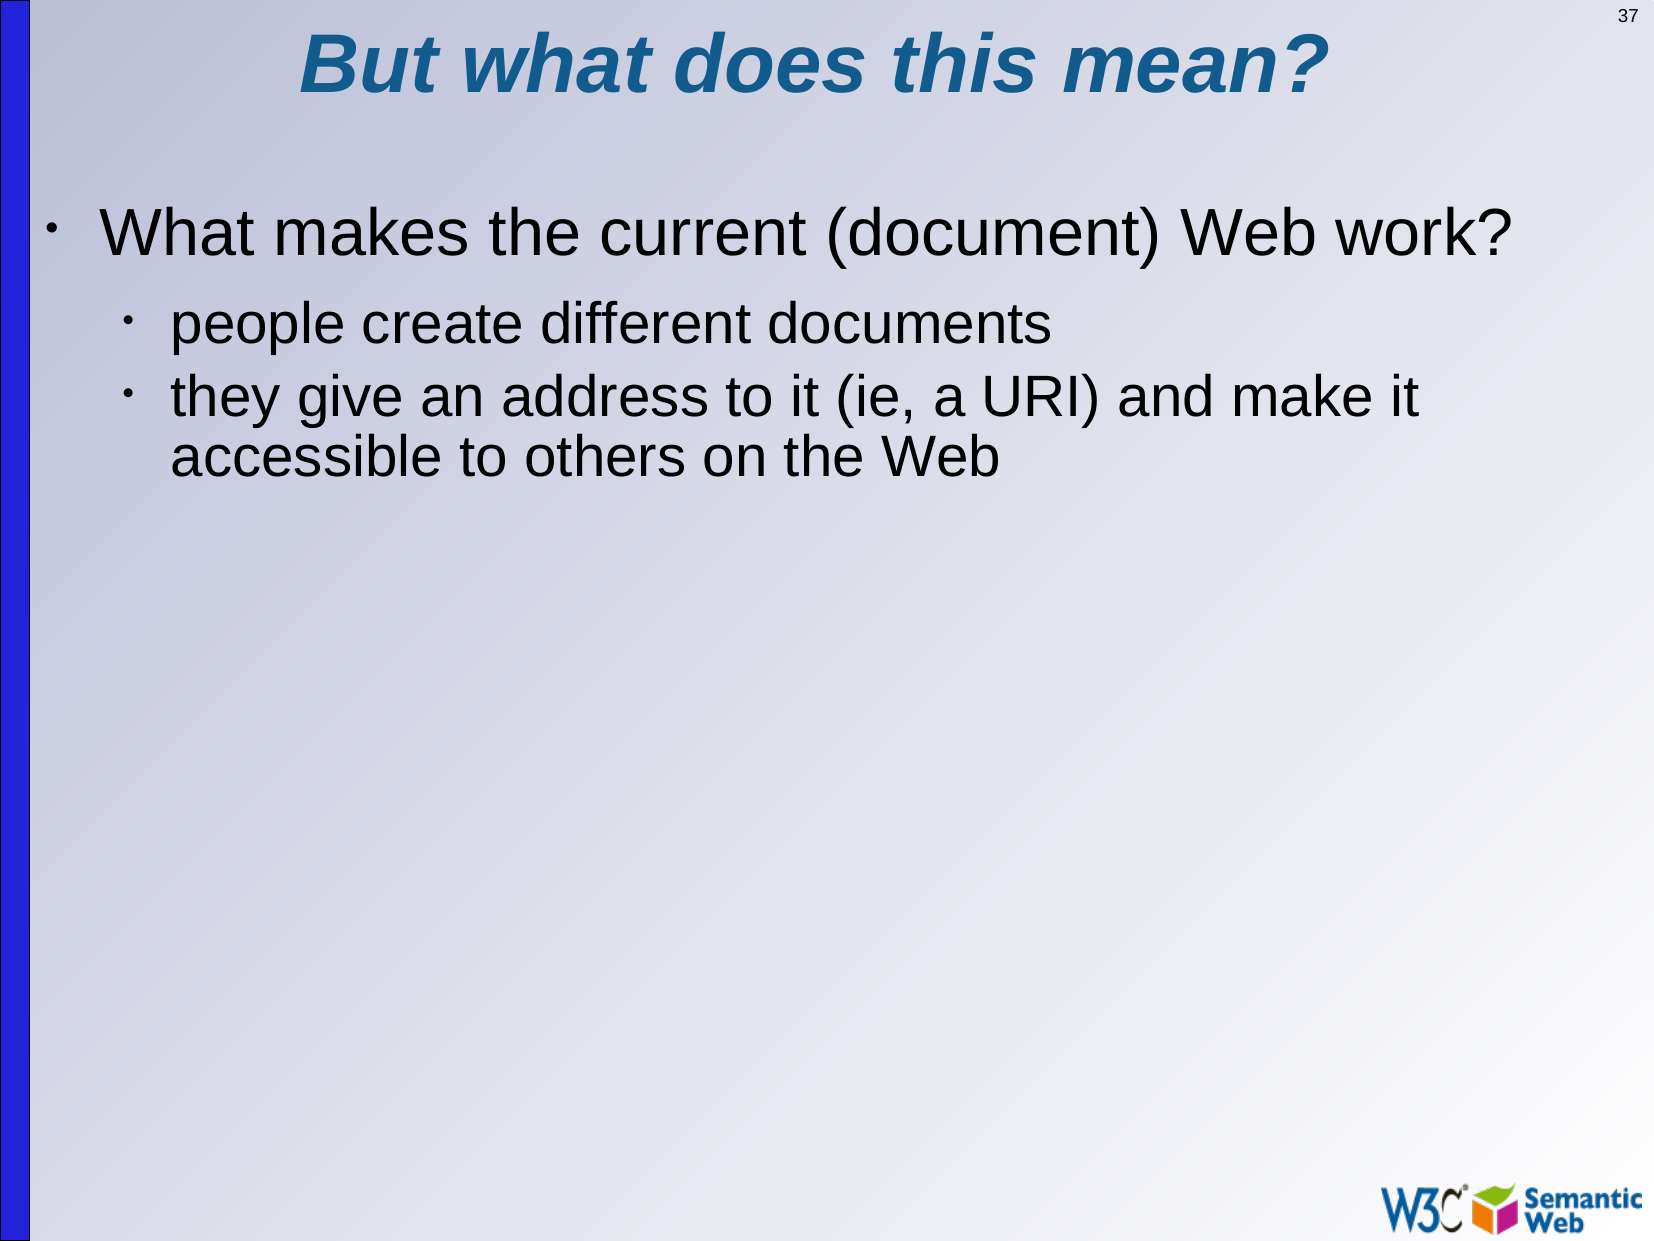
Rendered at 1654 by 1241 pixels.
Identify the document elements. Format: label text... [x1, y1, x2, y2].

picture [1381, 1181, 1642, 1235]
list What makes the current (document) Web work? people create different documents they give an address to it (ie, a URI) and make it accessible to others on the Web [29, 194, 1624, 1077]
title But what does this mean? [0, 13, 1654, 117]
